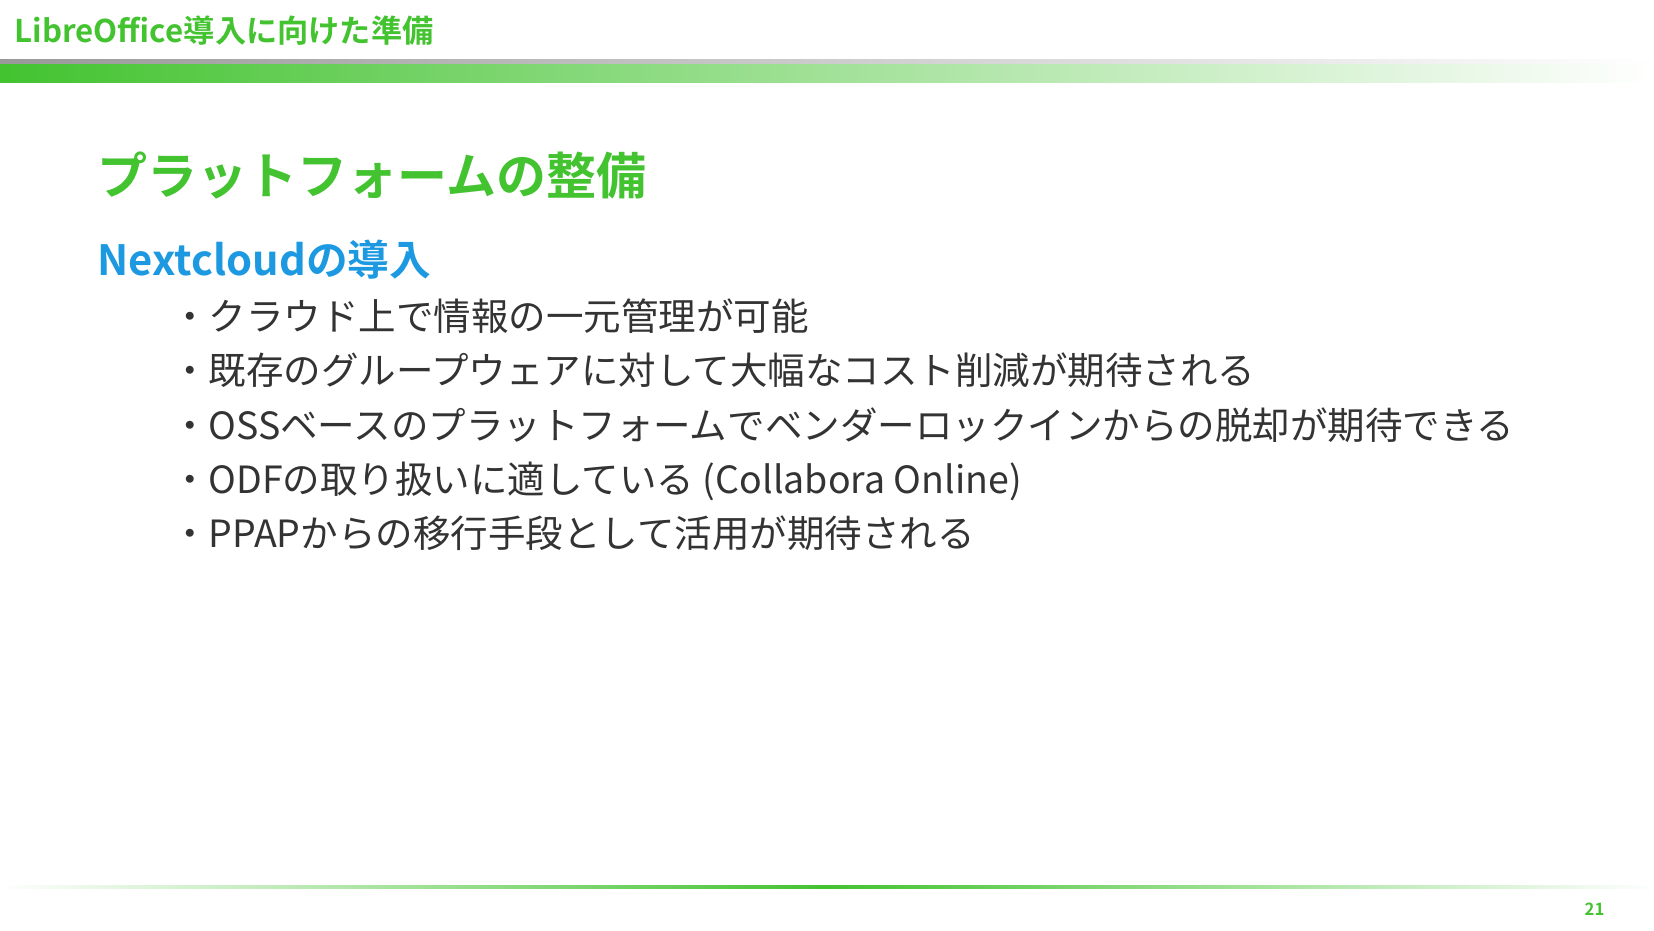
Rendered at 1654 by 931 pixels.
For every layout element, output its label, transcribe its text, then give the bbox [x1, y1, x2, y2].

text_box [0, 59, 1654, 83]
text_box プラットフォームの整備 Nextcloudの導入 ・クラウド上で情報の一元管理が可能 ・既存のグループウェアに対して大幅なコスト削減が期待される ・OSSベースのプラットフォームでベンダーロックインからの脱却が期待できる ・ODFの取り扱いに適している (Collabora Online) ・PPAPからの移行手段として活用が期待される [82, 129, 1565, 839]
text_box [0, 885, 1654, 889]
text_box <番号> [1535, 888, 1654, 928]
text_box LibreOffice導入に向けた準備 [0, 0, 1376, 59]
